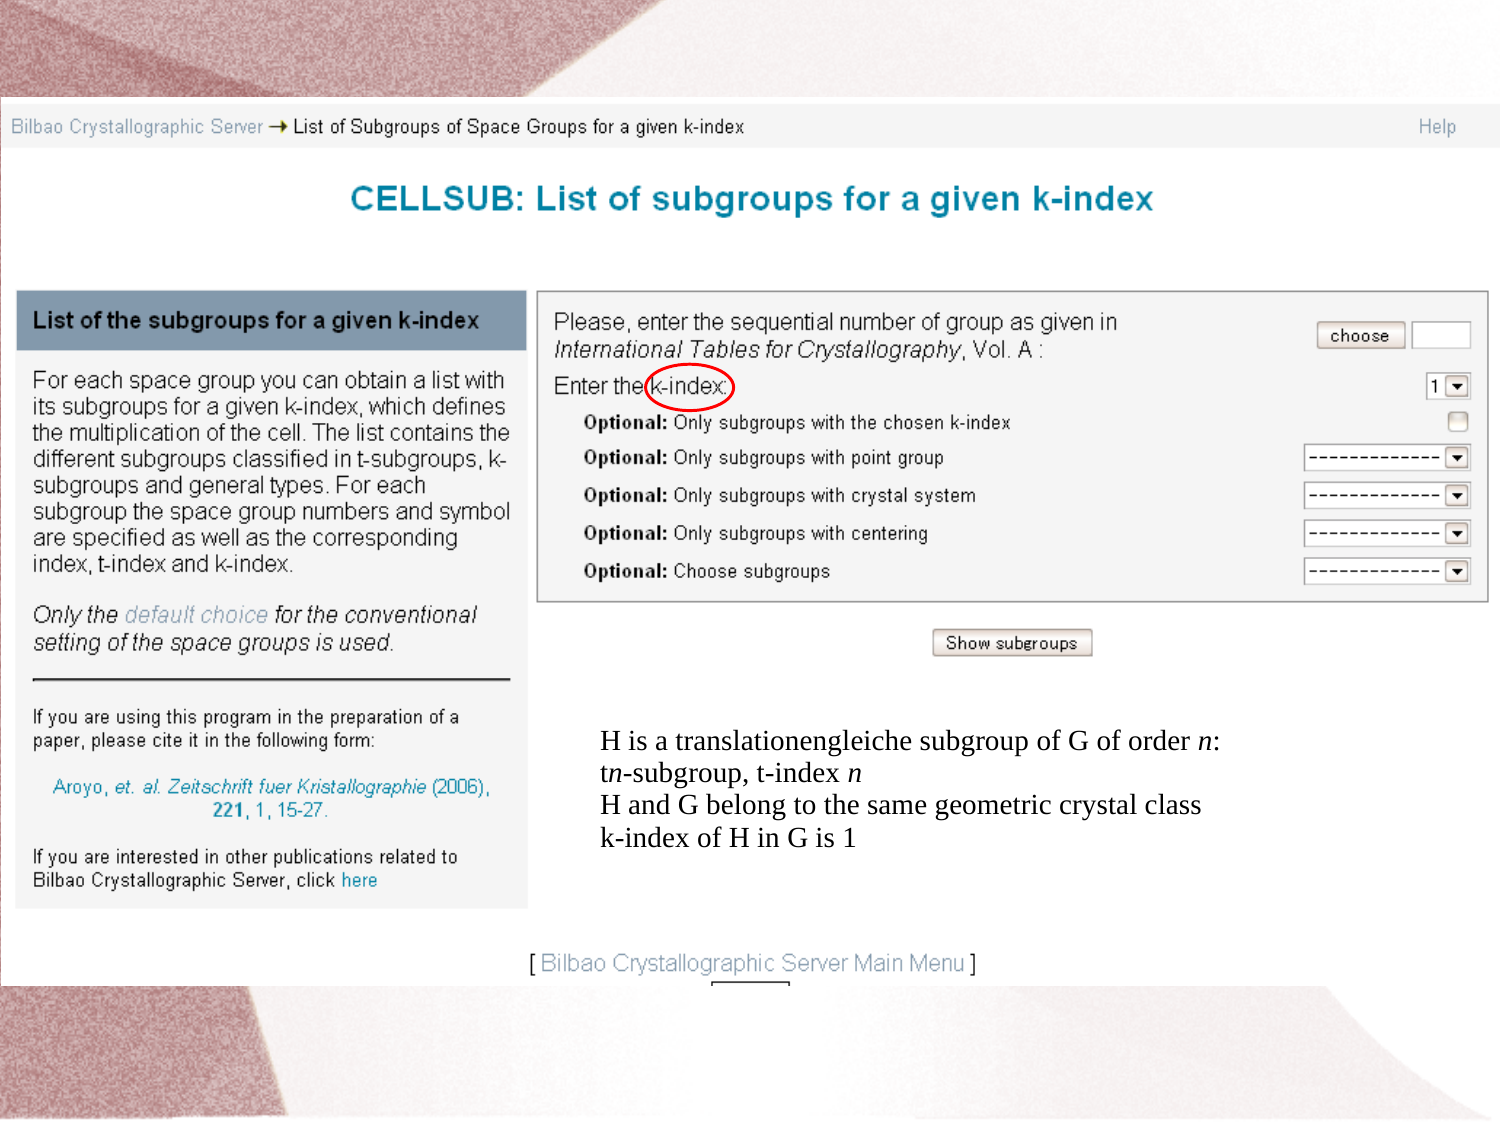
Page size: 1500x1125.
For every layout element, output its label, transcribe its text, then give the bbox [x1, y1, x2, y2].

picture [0, 0, 1500, 1125]
text_box H is a translationengleiche subgroup of G of order n: tn-subgroup, t-index n H and G belong to the same geometric crystal class k-index of H in G is 1 [585, 716, 1244, 864]
